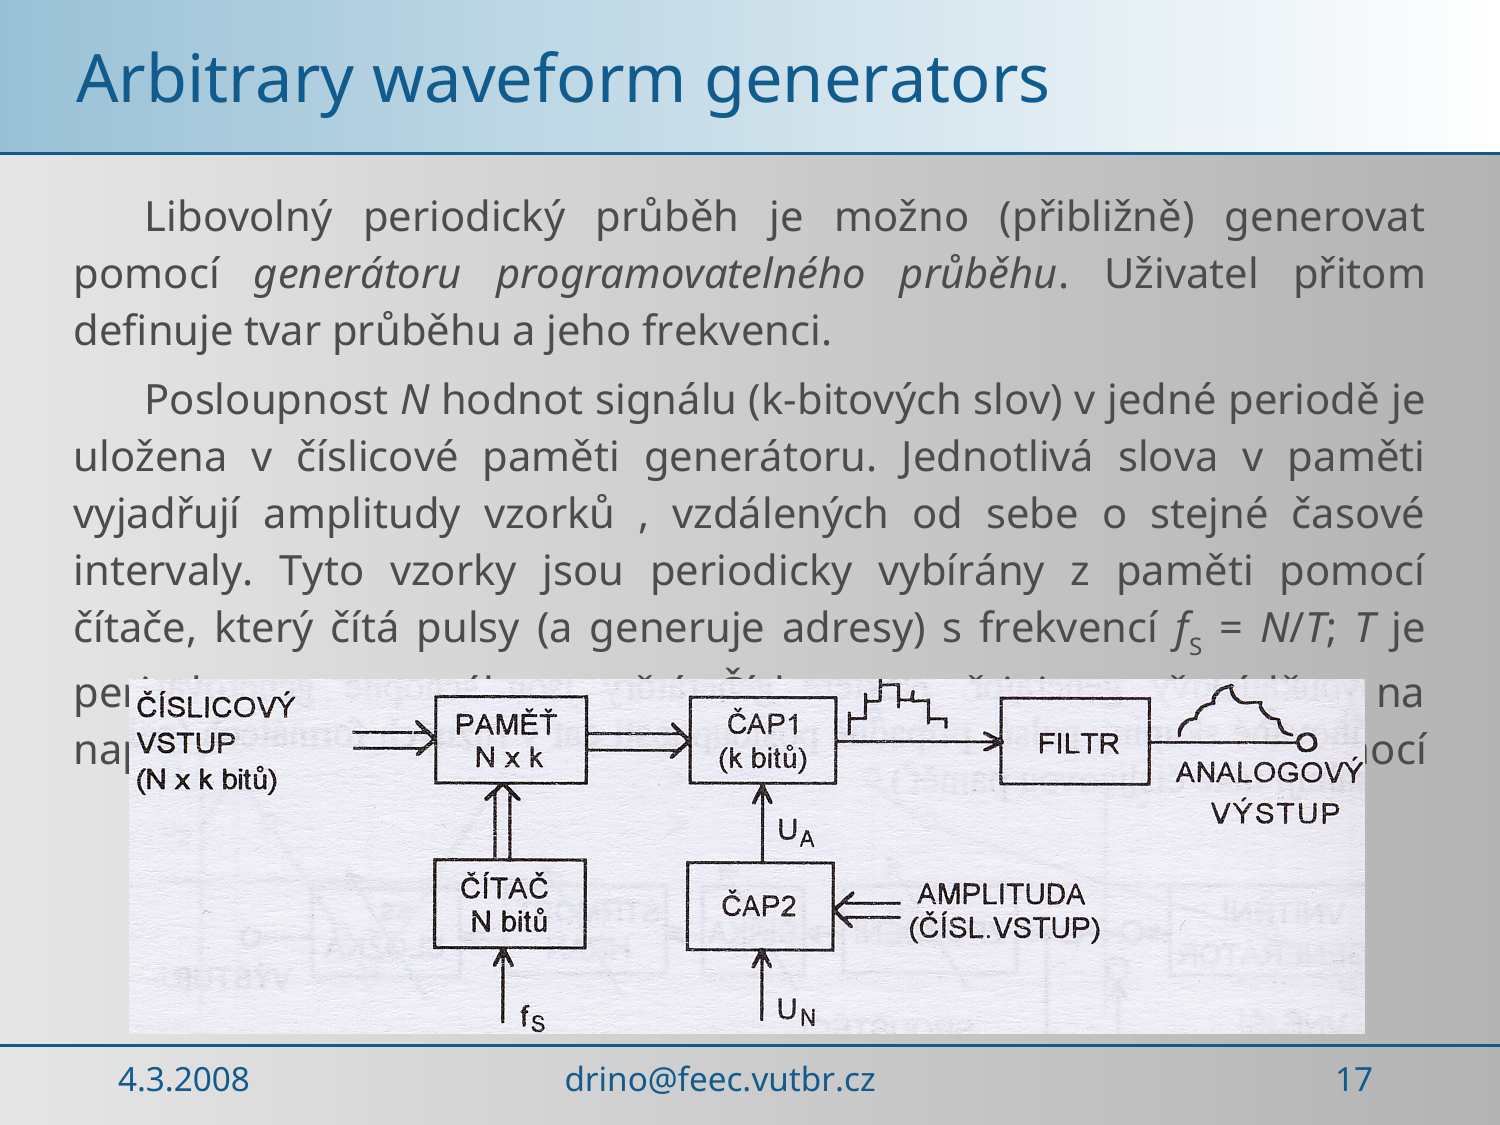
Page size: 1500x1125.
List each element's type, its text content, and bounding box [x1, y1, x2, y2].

text_box Libovolný periodický průběh je možno (přibližně) generovat pomocí generátoru programovatelného průběhu. Uživatel přitom definuje tvar průběhu a jeho frekvenci. Posloupnost N hodnot signálu (k-bitových slov) v jedné periodě je uložena v číslicové paměti generátoru. Jednotlivá slova v paměti vyjadřují amplitudy vzorků , vzdálených od sebe o stejné časové intervaly. Tyto vzorky jsou periodicky vybírány z paměti pomocí čítače, který čítá pulsy (a generuje adresy) s frekvencí fS = N/T; T je perioda generovaného napětí. Čísla z paměti jsou převáděna na napětí pomocí [59, 178, 1442, 842]
title Arbitrary waveform generators [0, 0, 1500, 152]
text_box <číslo> [1075, 1049, 1388, 1125]
text_box 4.3.2008 [103, 1049, 432, 1125]
text_box drino@feec.vutbr.cz [454, 1049, 987, 1125]
picture [129, 679, 1365, 1034]
